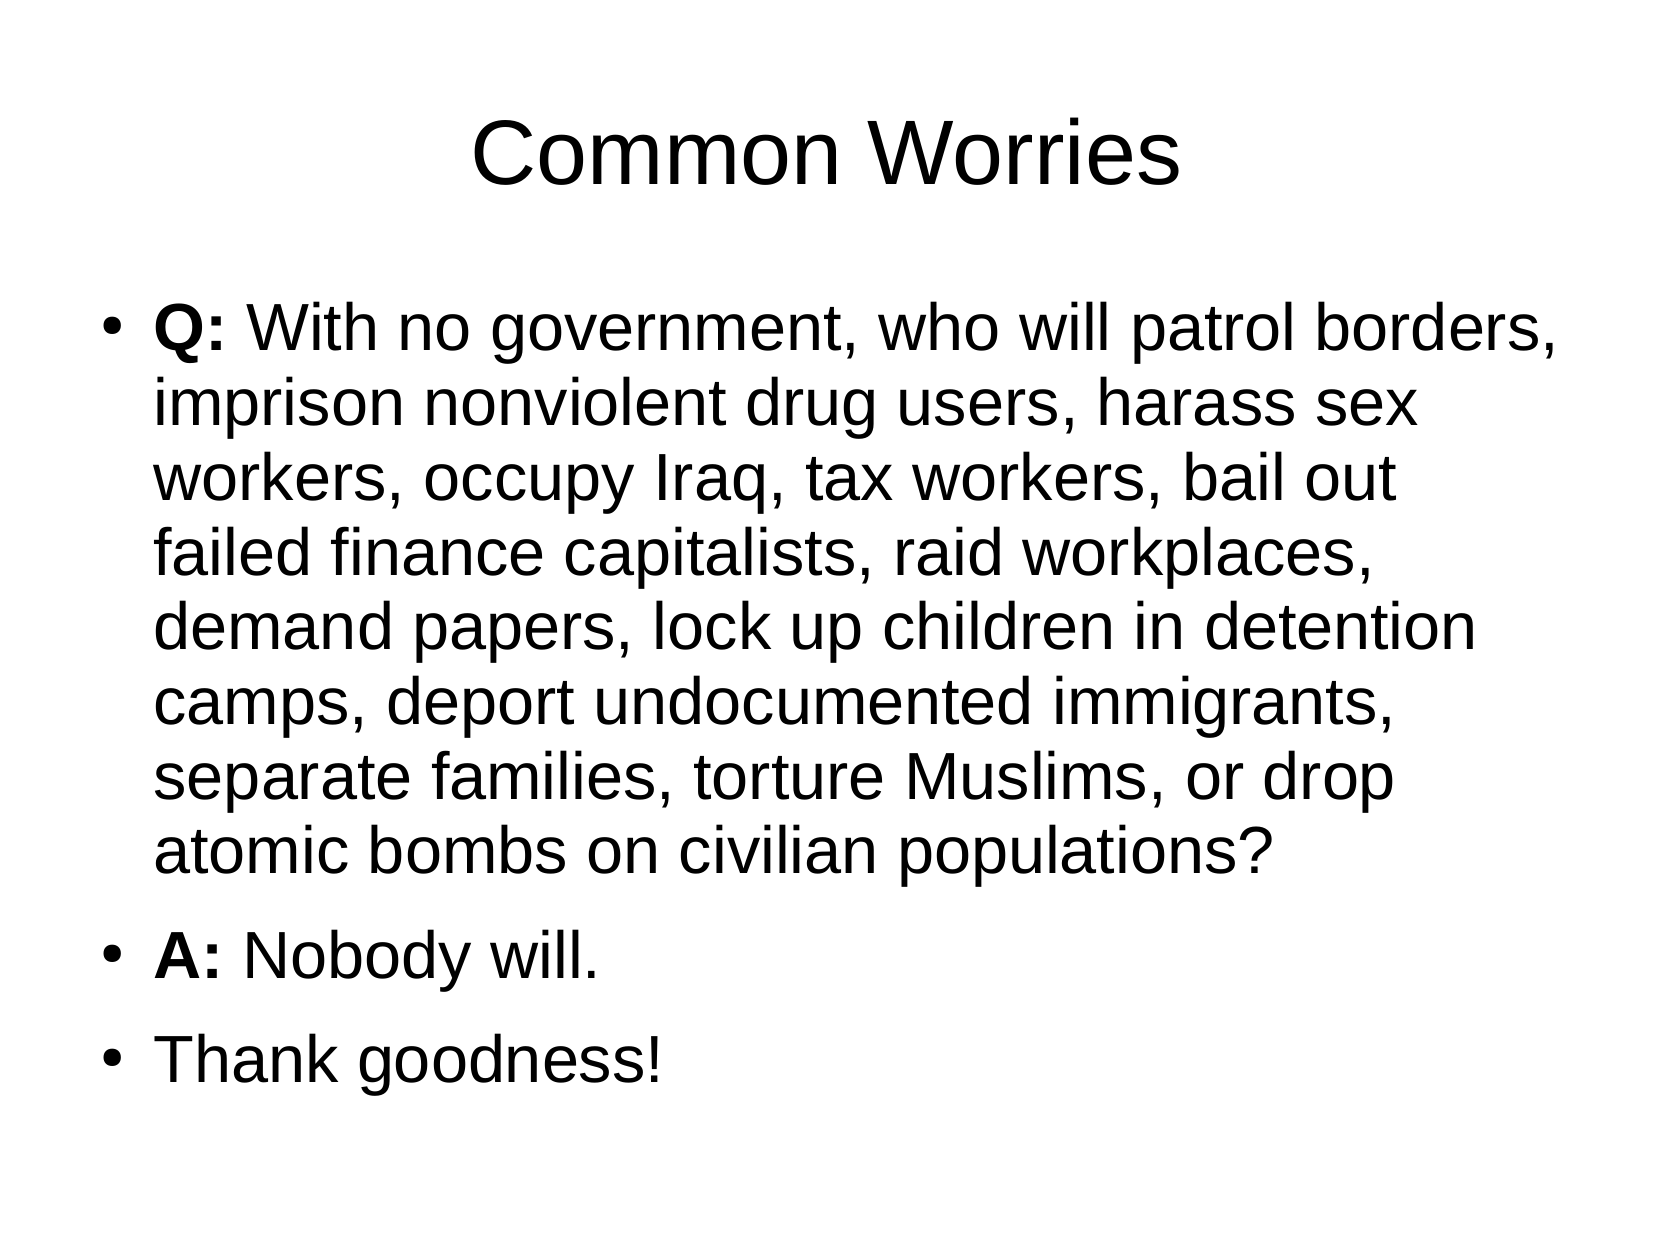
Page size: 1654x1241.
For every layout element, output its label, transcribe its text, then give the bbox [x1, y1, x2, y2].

title Common Worries [82, 56, 1571, 250]
list Q: With no government, who will patrol borders, imprison nonviolent drug users, harass sex workers, occupy Iraq, tax workers, bail out failed finance capitalists, raid workplaces, demand papers, lock up children in detention camps, deport undocumented immigrants, separate families, torture Muslims, or drop atomic bombs on civilian populations? A: Nobody will. Thank goodness! [82, 290, 1571, 1094]
